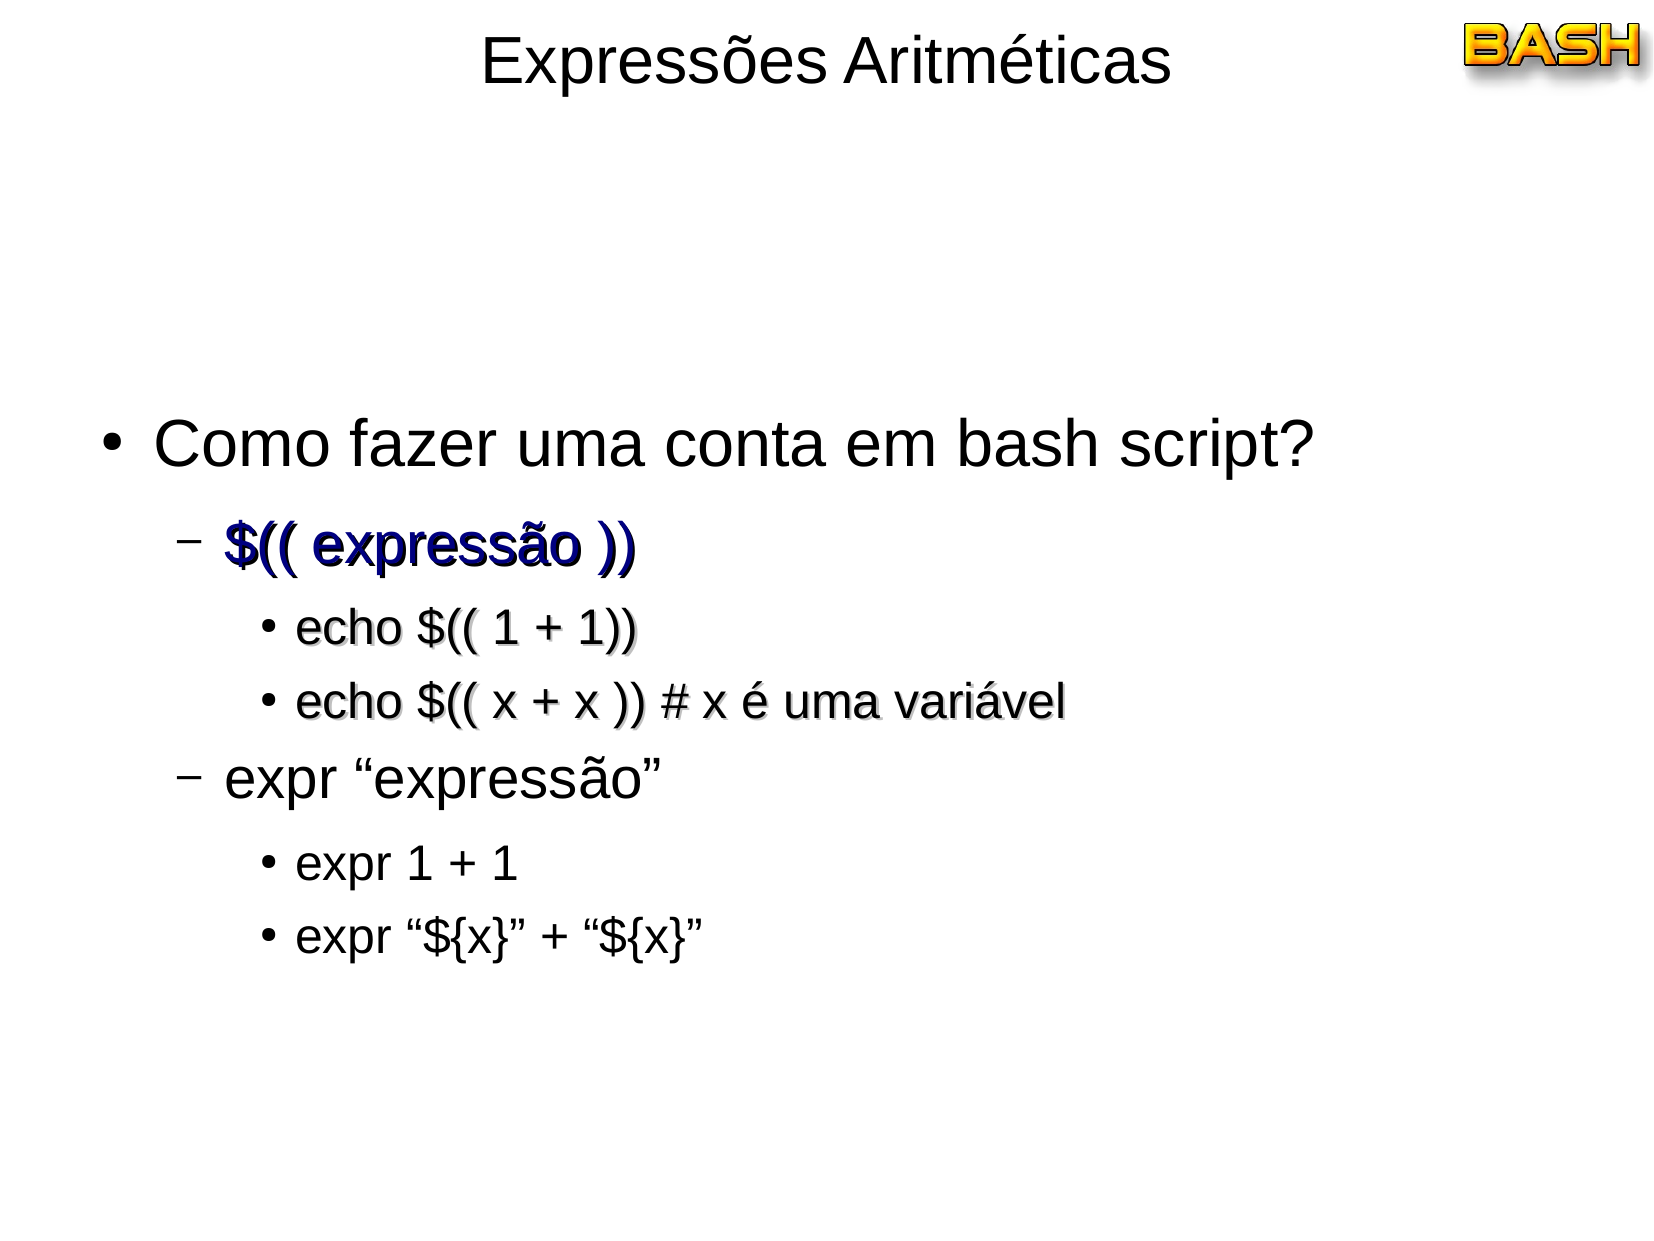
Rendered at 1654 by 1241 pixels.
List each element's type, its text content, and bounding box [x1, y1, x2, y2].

picture [1450, 0, 1654, 96]
list Como fazer uma conta em bash script? $(( expressão )) echo $(( 1 + 1)) echo $(( x + x )) # x é uma variável expr “expressão” expr 1 + 1 expr “${x}” + “${x}” [82, 406, 1571, 965]
title Expressões Aritméticas [82, 22, 1571, 98]
